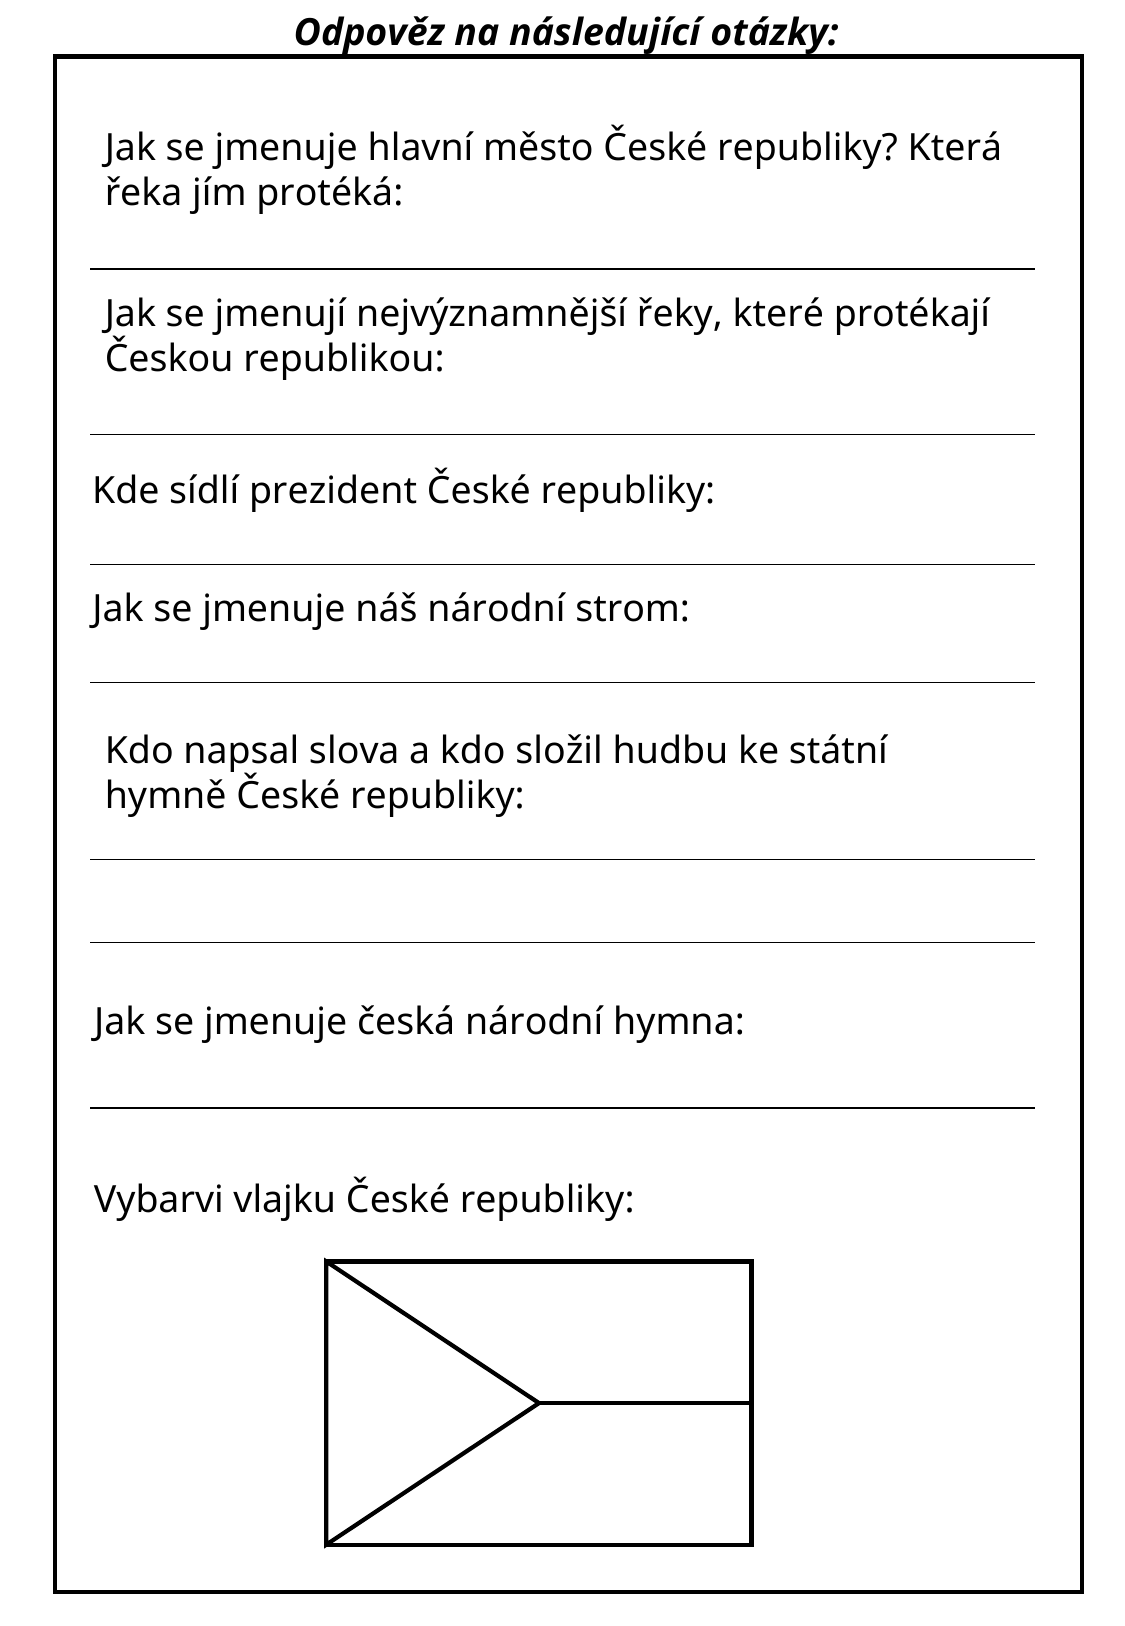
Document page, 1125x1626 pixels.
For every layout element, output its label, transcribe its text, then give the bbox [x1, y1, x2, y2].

text_box Jak se jmenuje česká národní hymna: [79, 989, 761, 1051]
text_box Jak se jmenuje hlavní město České republiky? Která řeka jím protéká: [90, 115, 1035, 222]
text_box Vybarvi vlajku České republiky: [79, 1166, 650, 1228]
text_box Jak se jmenují nejvýznamnější řeky, které protékají Českou republikou: [90, 280, 1035, 387]
text_box Kde sídlí prezident České republiky: [77, 458, 732, 519]
text_box Odpověz na následující otázky: [278, 0, 854, 61]
text_box Jak se jmenuje náš národní strom: [77, 576, 706, 637]
text_box Kdo napsal slova a kdo složil hudbu ke státní hymně České republiky: [90, 717, 1035, 824]
